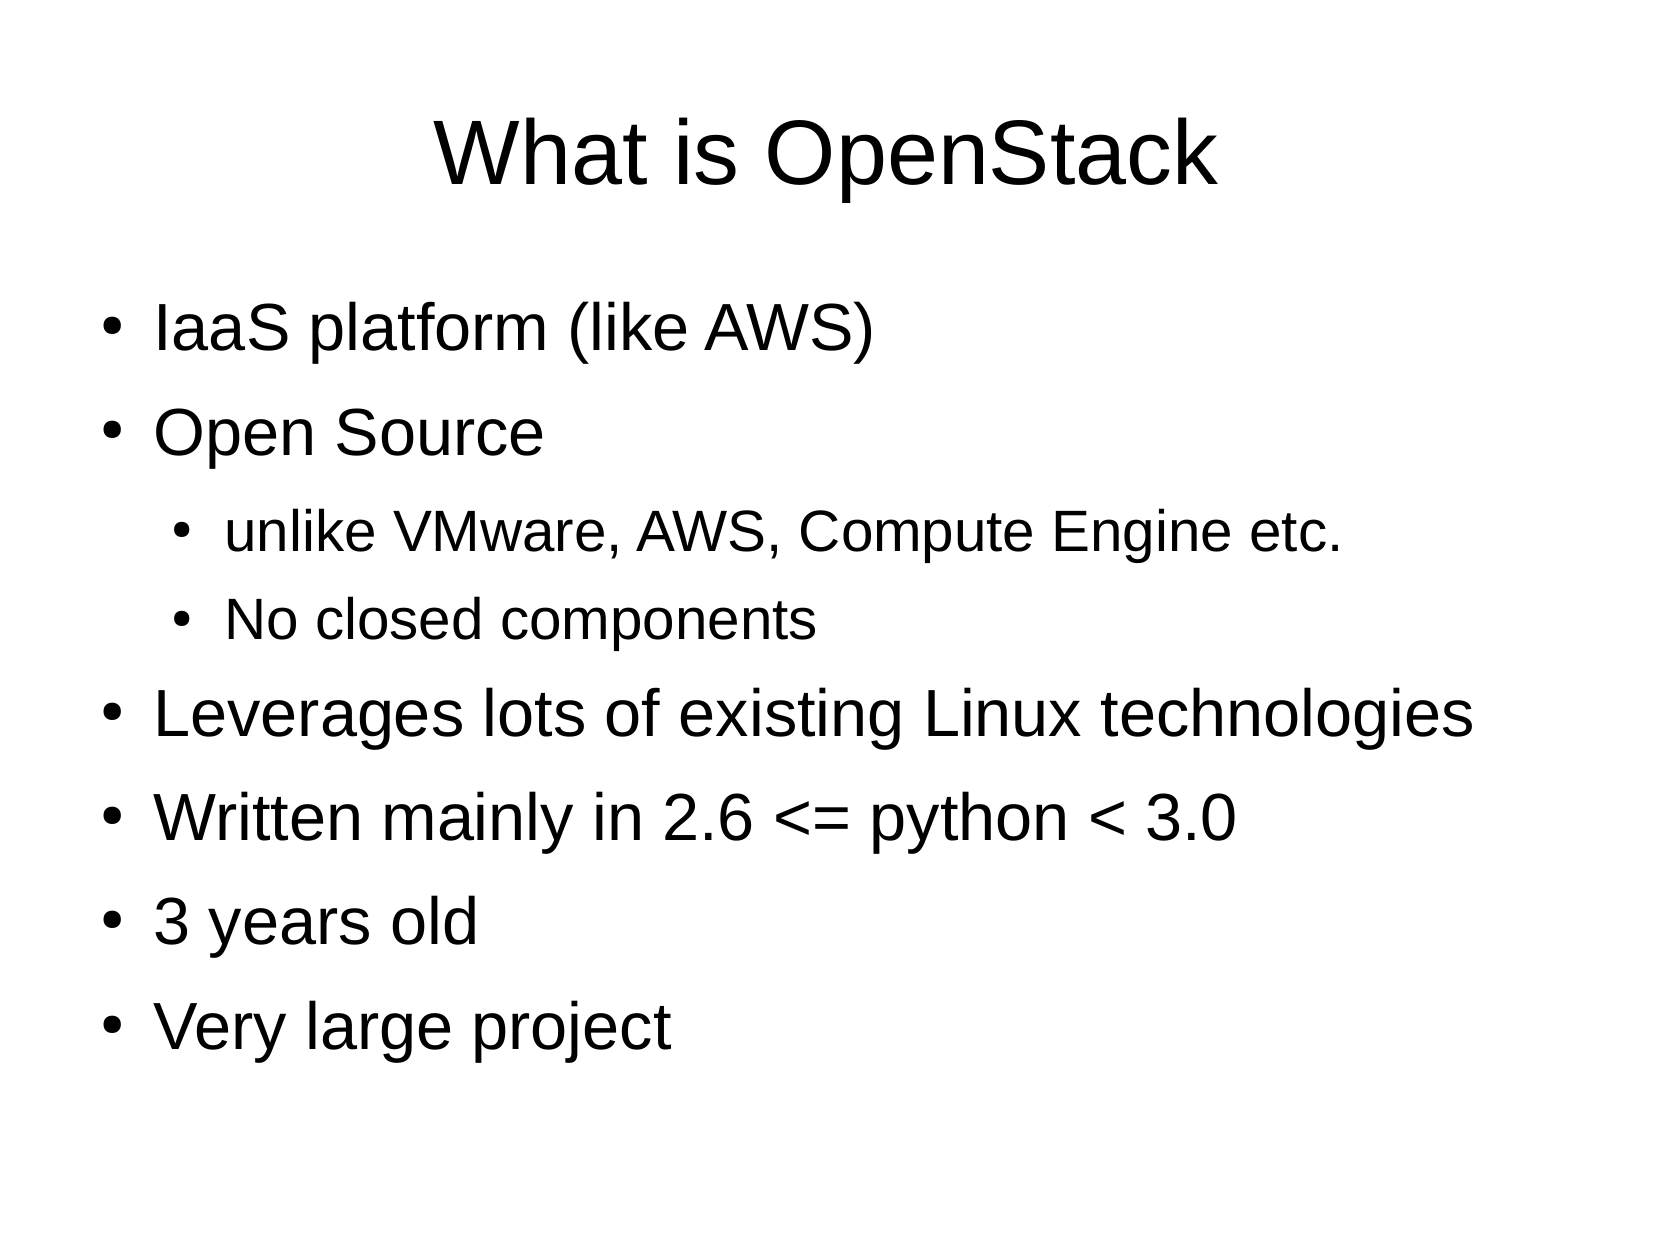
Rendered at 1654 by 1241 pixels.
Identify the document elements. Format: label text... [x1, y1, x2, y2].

title What is OpenStack [82, 49, 1571, 257]
list IaaS platform (like AWS) Open Source unlike VMware, AWS, Compute Engine etc. No closed components Leverages lots of existing Linux technologies Written mainly in 2.6 <= python < 3.0 3 years old Very large project [82, 290, 1571, 1109]
